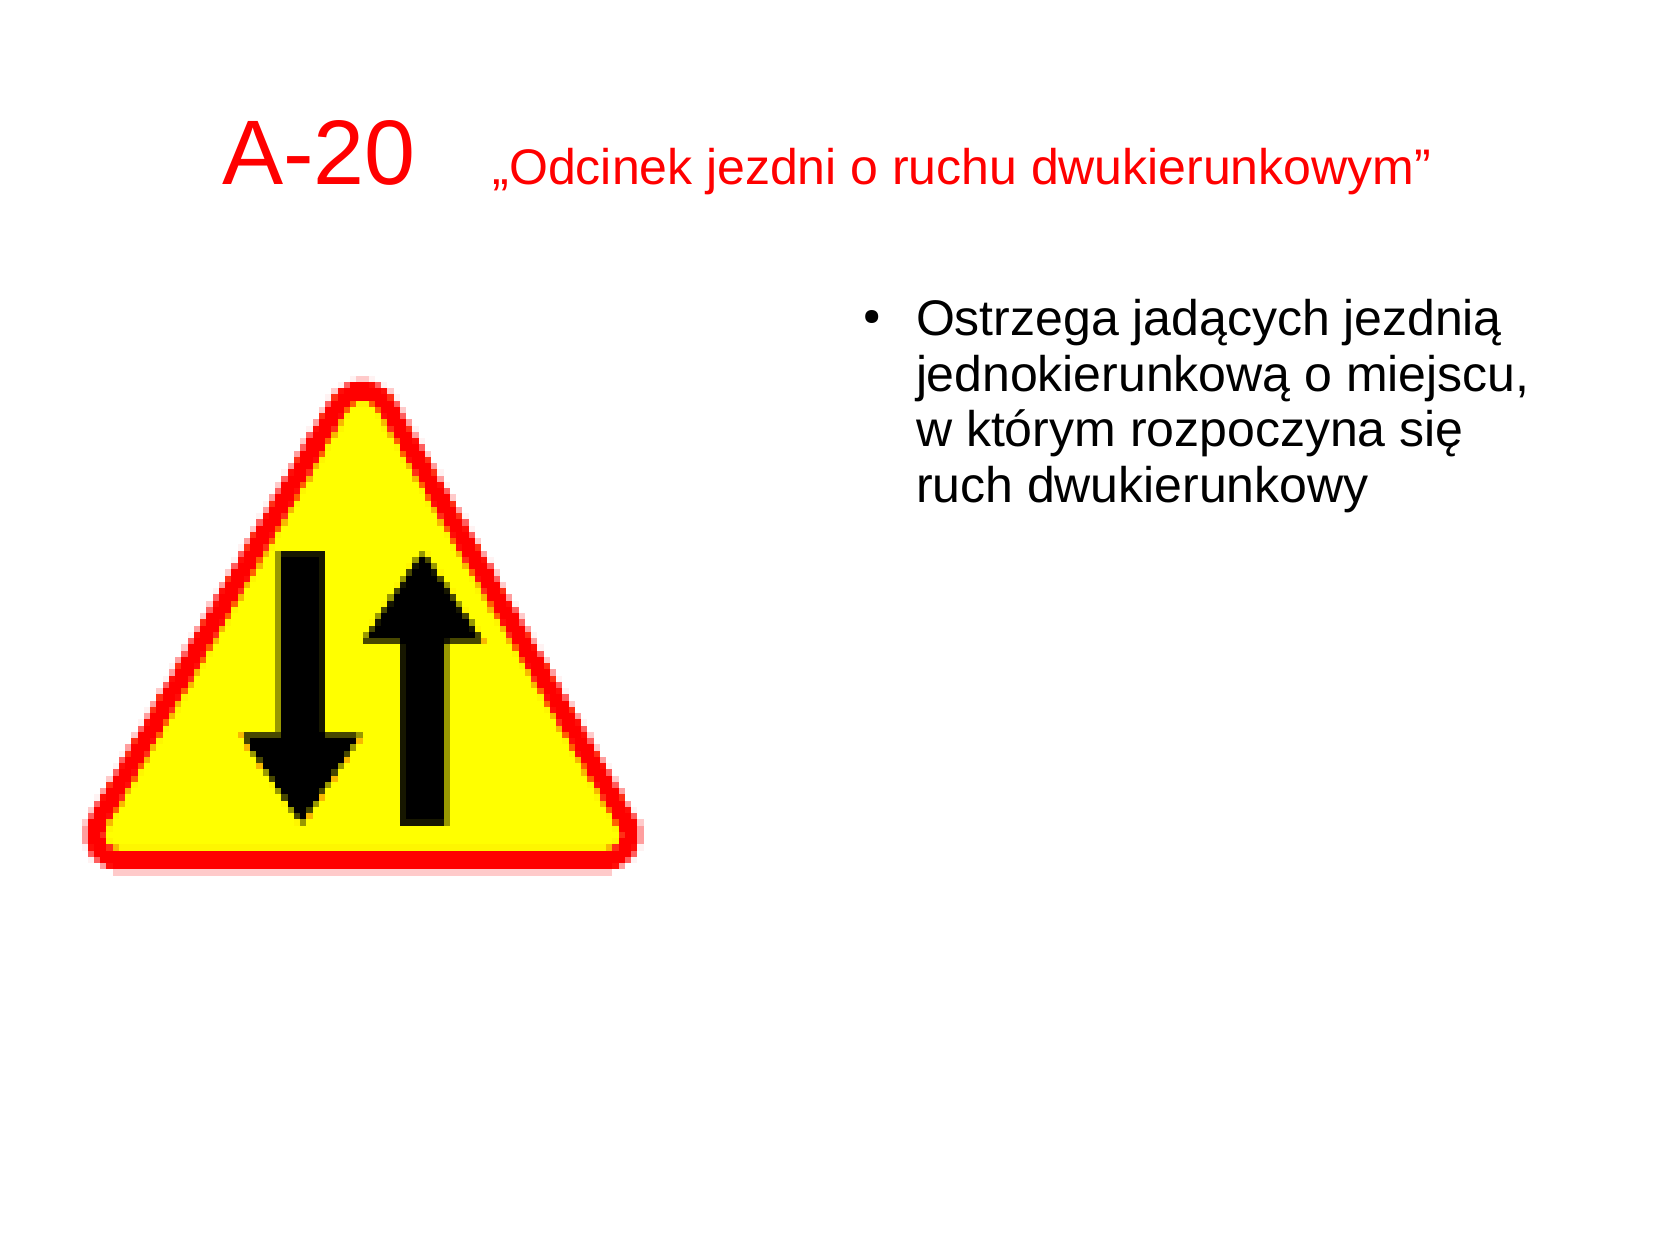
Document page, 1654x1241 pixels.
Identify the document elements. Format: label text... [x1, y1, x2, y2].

list Ostrzega jadących jezdnią jednokierunkową o miejscu, w którym rozpoczyna się ruch dwukierunkowy [845, 290, 1572, 1094]
picture [82, 376, 644, 876]
title A-20 „Odcinek jezdni o ruchu dwukierunkowym” [82, 56, 1571, 250]
